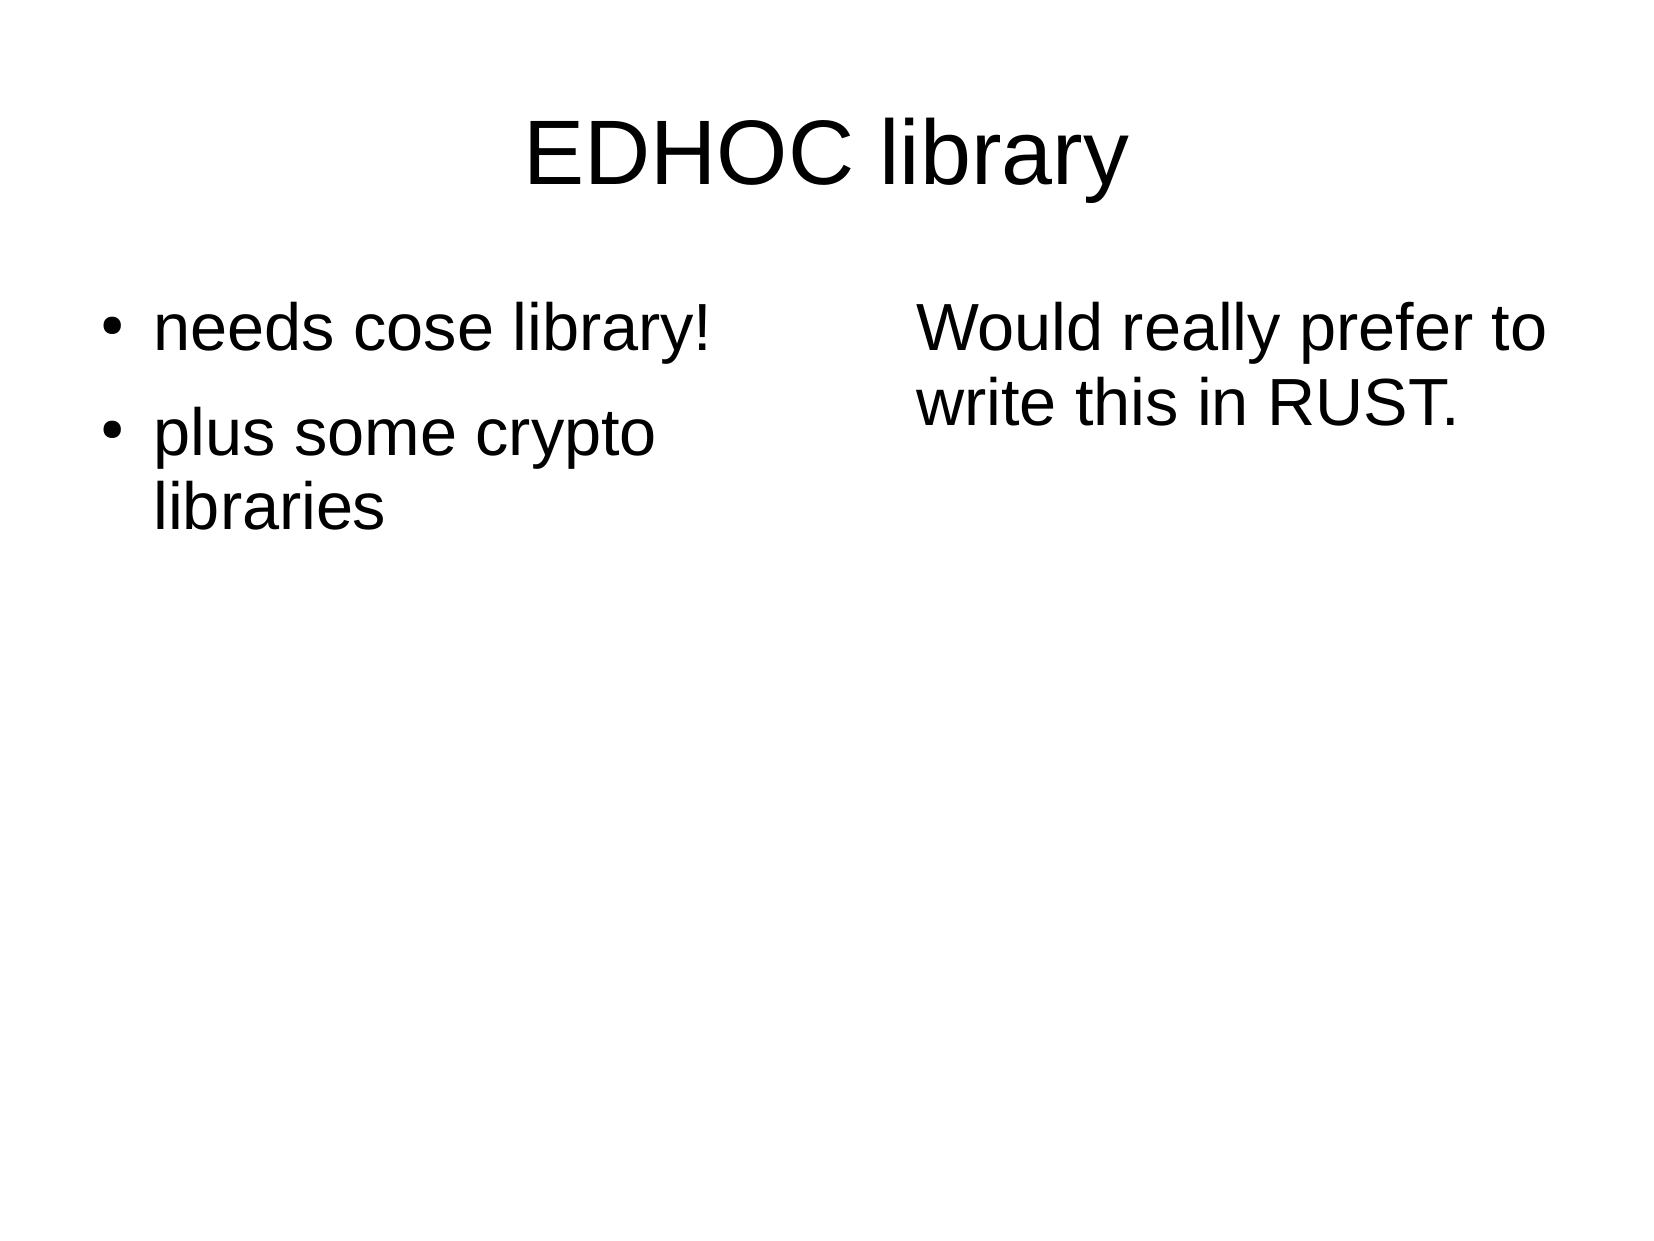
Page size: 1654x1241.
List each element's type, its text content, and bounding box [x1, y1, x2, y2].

list Would really prefer to write this in RUST. [845, 290, 1572, 1010]
list needs cose library! plus some crypto libraries [82, 290, 809, 1010]
title EDHOC library [82, 49, 1571, 257]
